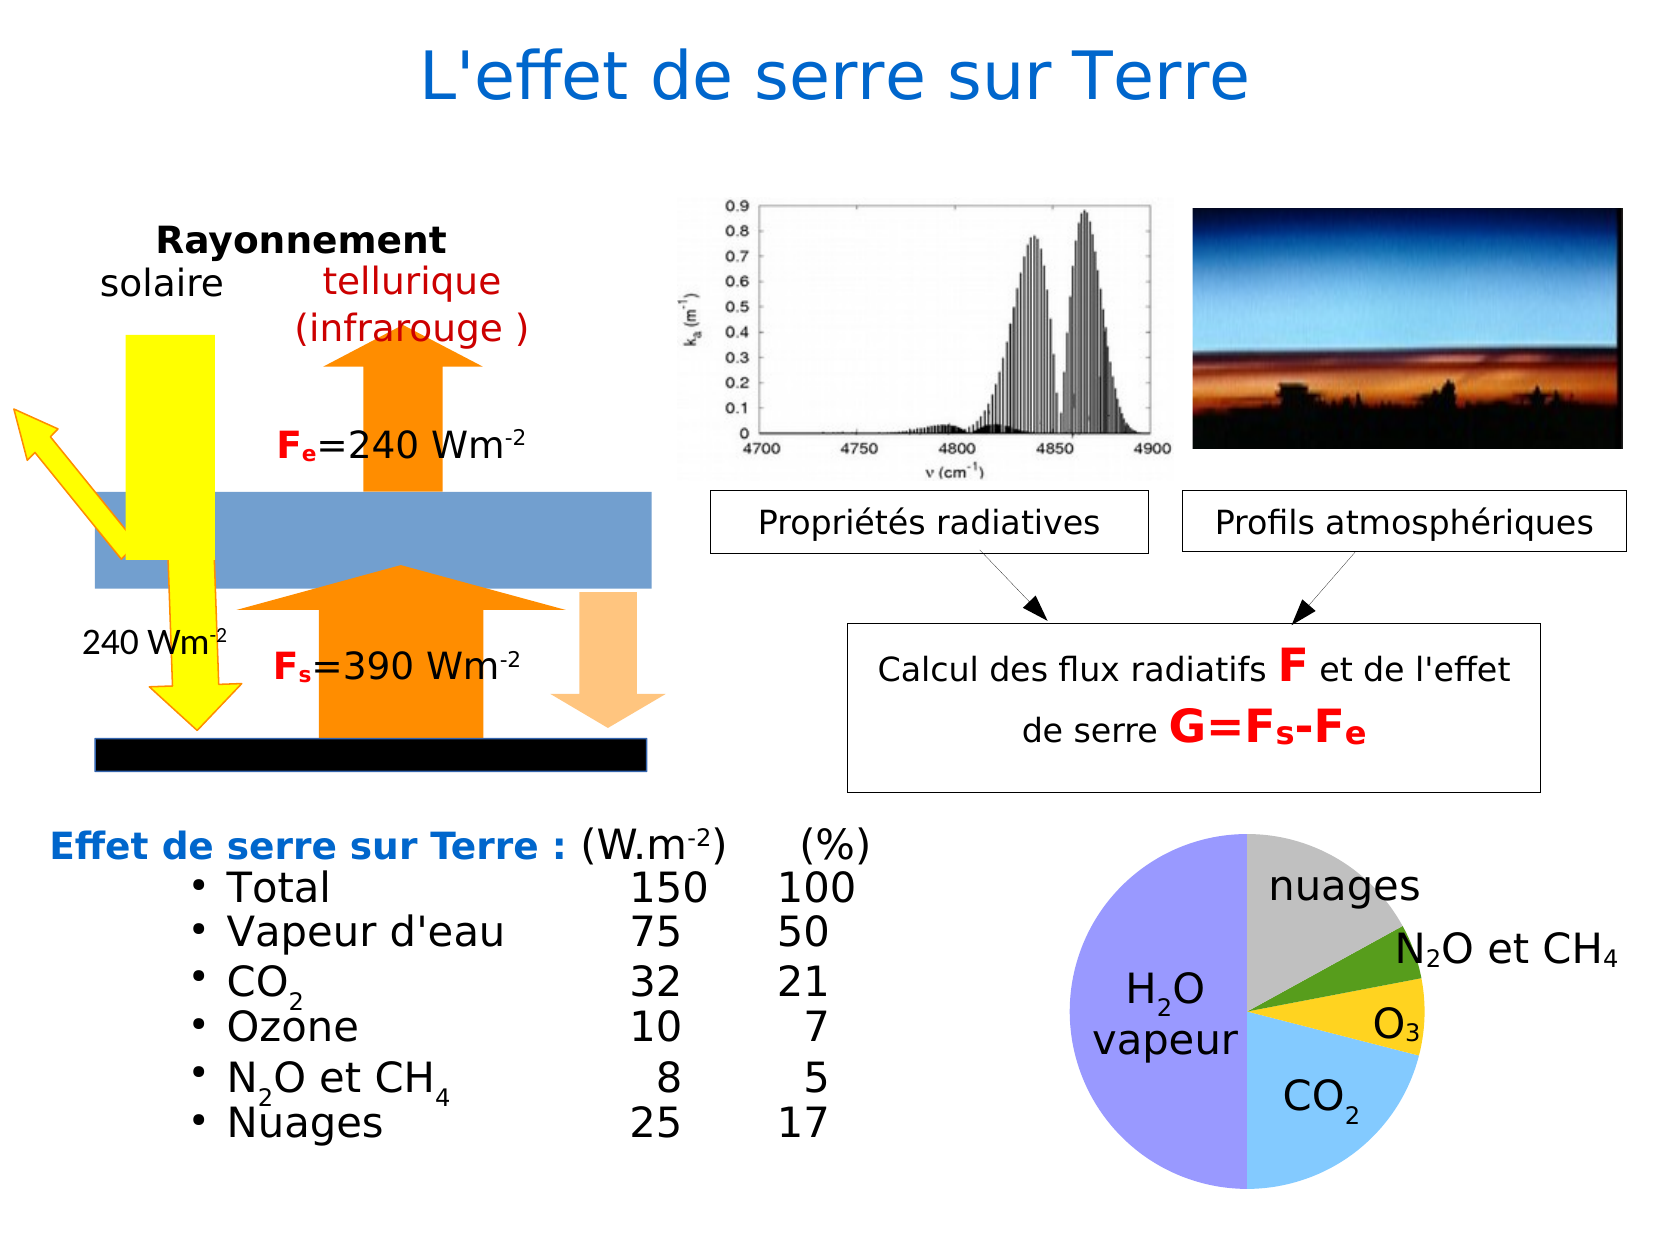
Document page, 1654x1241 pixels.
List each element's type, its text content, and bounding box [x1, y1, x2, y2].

text_box H2O vapeur [1076, 951, 1255, 1073]
text_box solaire [125, 278, 135, 294]
text_box [415, 332, 425, 339]
text_box Calcul des flux radiatifs F et de l'effet de serre G=Fs-Fe [847, 623, 1541, 793]
text_box Rayonnement [131, 208, 484, 291]
text_box CO2 [1194, 1073, 1388, 1149]
text_box N2O et CH4 [1379, 917, 1654, 1044]
text_box Fe=240 Wm-2 [261, 406, 585, 489]
text_box nuages [1201, 853, 1488, 956]
text_box solaire [73, 251, 263, 333]
chart [919, 820, 1576, 1203]
chart [1255, 956, 1379, 1073]
text_box tellurique (infrarouge ) [268, 250, 556, 332]
text_box Fs=390 Wm-2 [258, 628, 544, 711]
picture [1192, 208, 1623, 449]
text_box [13, 334, 652, 628]
text_box [550, 592, 666, 728]
text_box L'effet de serre sur Terre [47, 29, 1600, 123]
text_box [95, 711, 647, 772]
text_box O3 [1357, 992, 1497, 1119]
text_box Effet de serre sur Terre : (W.m-2) (%) Total 150 100 Vapeur d'eau 75 50 CO2 32 21 Ozone 10 7 N2O et CH4 8 5 Nuages 25 17 [34, 817, 974, 1218]
text_box [378, 333, 387, 339]
text_box Propriétés radiatives [710, 490, 1149, 554]
picture [677, 197, 1174, 481]
text_box Profils atmosphériques [1182, 490, 1627, 552]
text_box [156, 693, 233, 731]
text_box 240 Wm-2 [67, 610, 341, 693]
text_box [323, 332, 483, 406]
